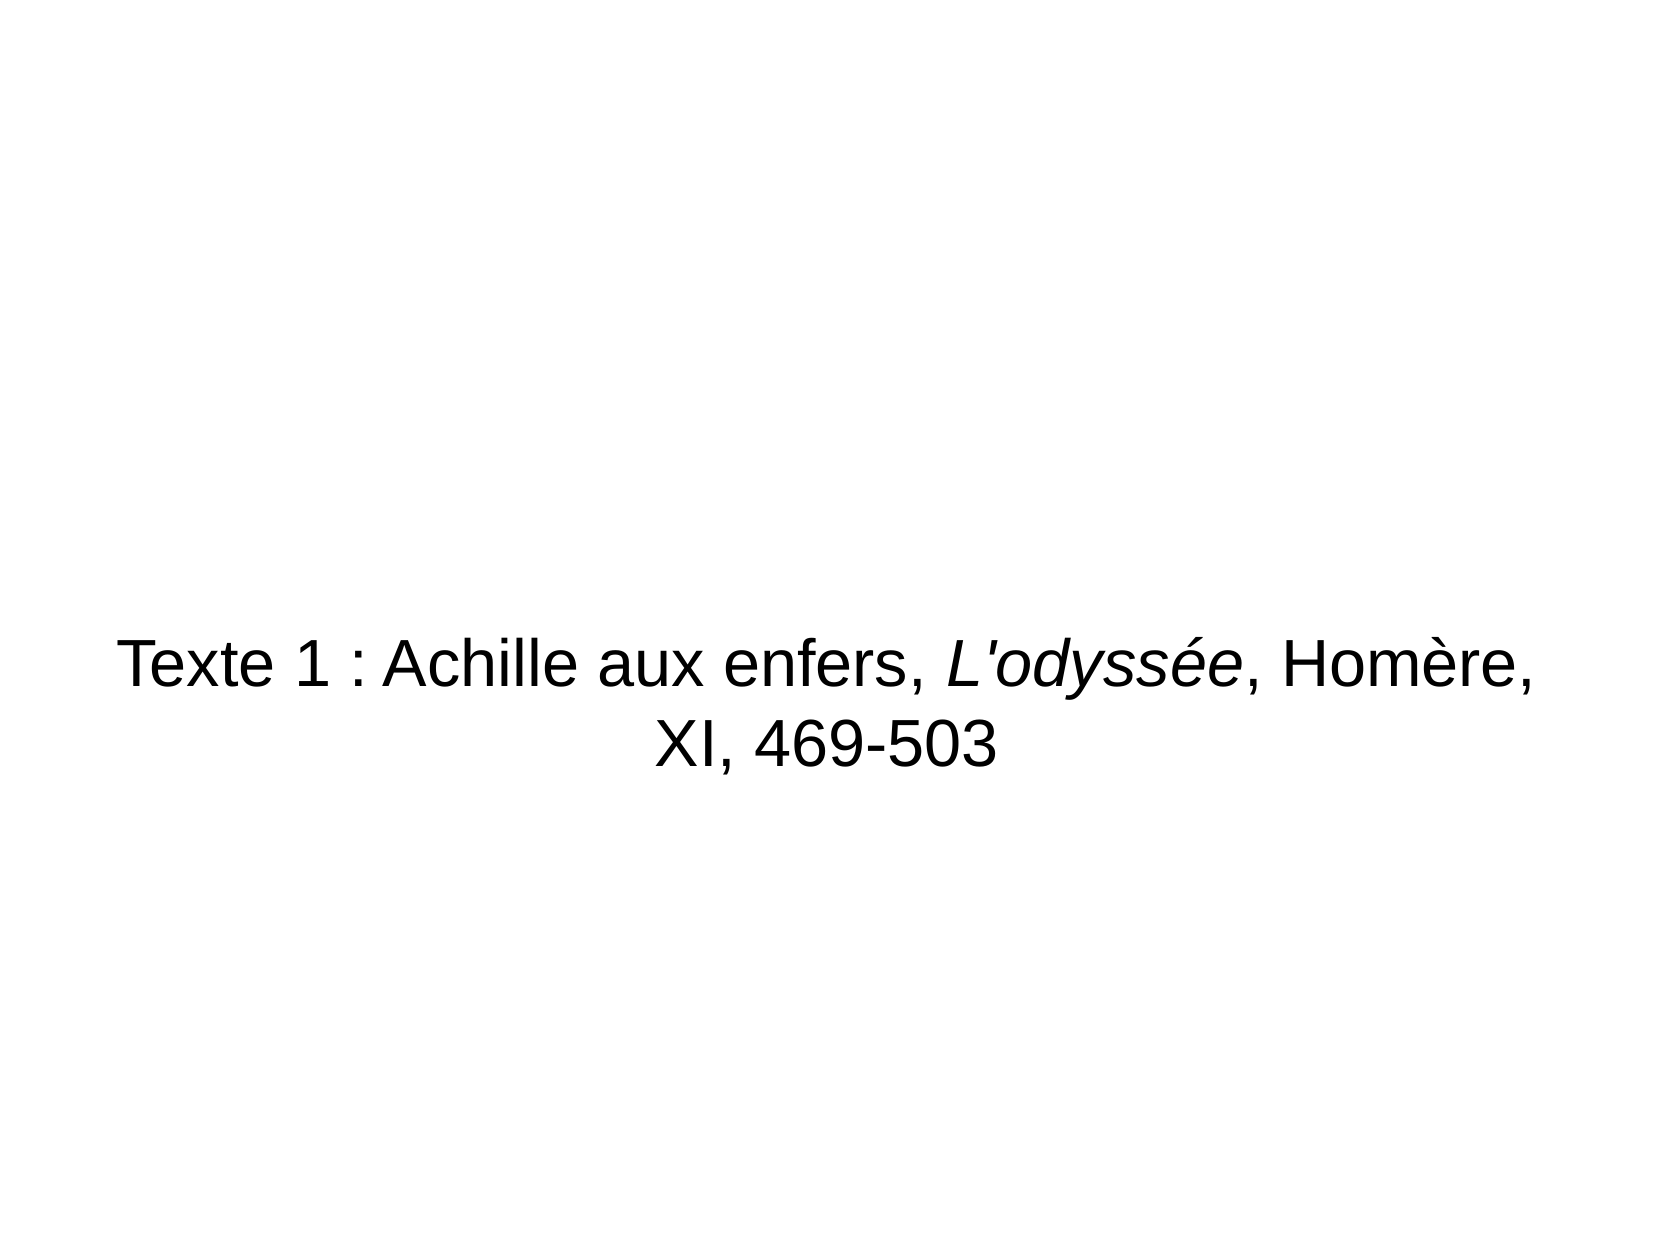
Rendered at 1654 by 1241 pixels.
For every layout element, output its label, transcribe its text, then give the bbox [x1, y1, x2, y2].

subtitle Texte 1 : Achille aux enfers, L'odyssée, Homère, XI, 469-503 [82, 290, 1571, 1109]
